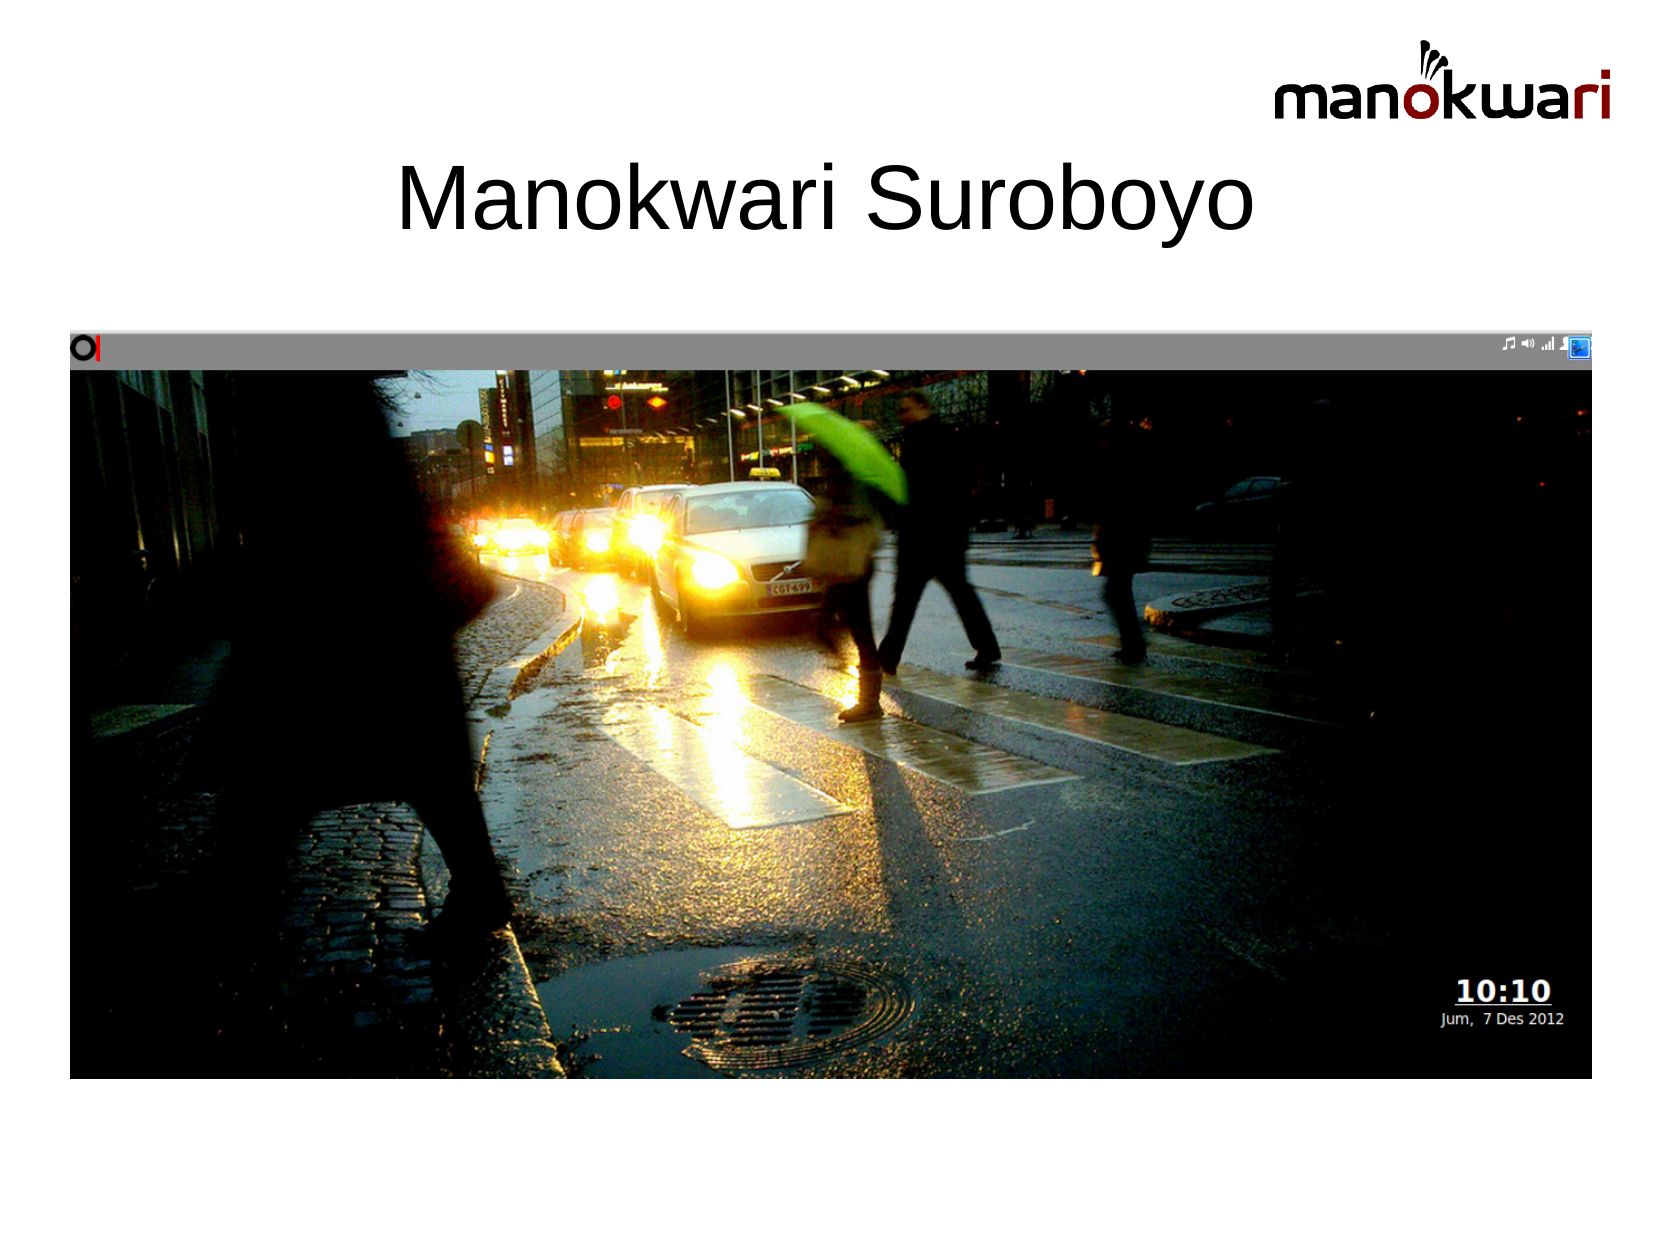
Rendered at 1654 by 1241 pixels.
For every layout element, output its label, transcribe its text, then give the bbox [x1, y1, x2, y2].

picture [1275, 40, 1610, 119]
picture [70, 330, 1592, 1079]
title Manokwari Suroboyo [82, 94, 1571, 302]
